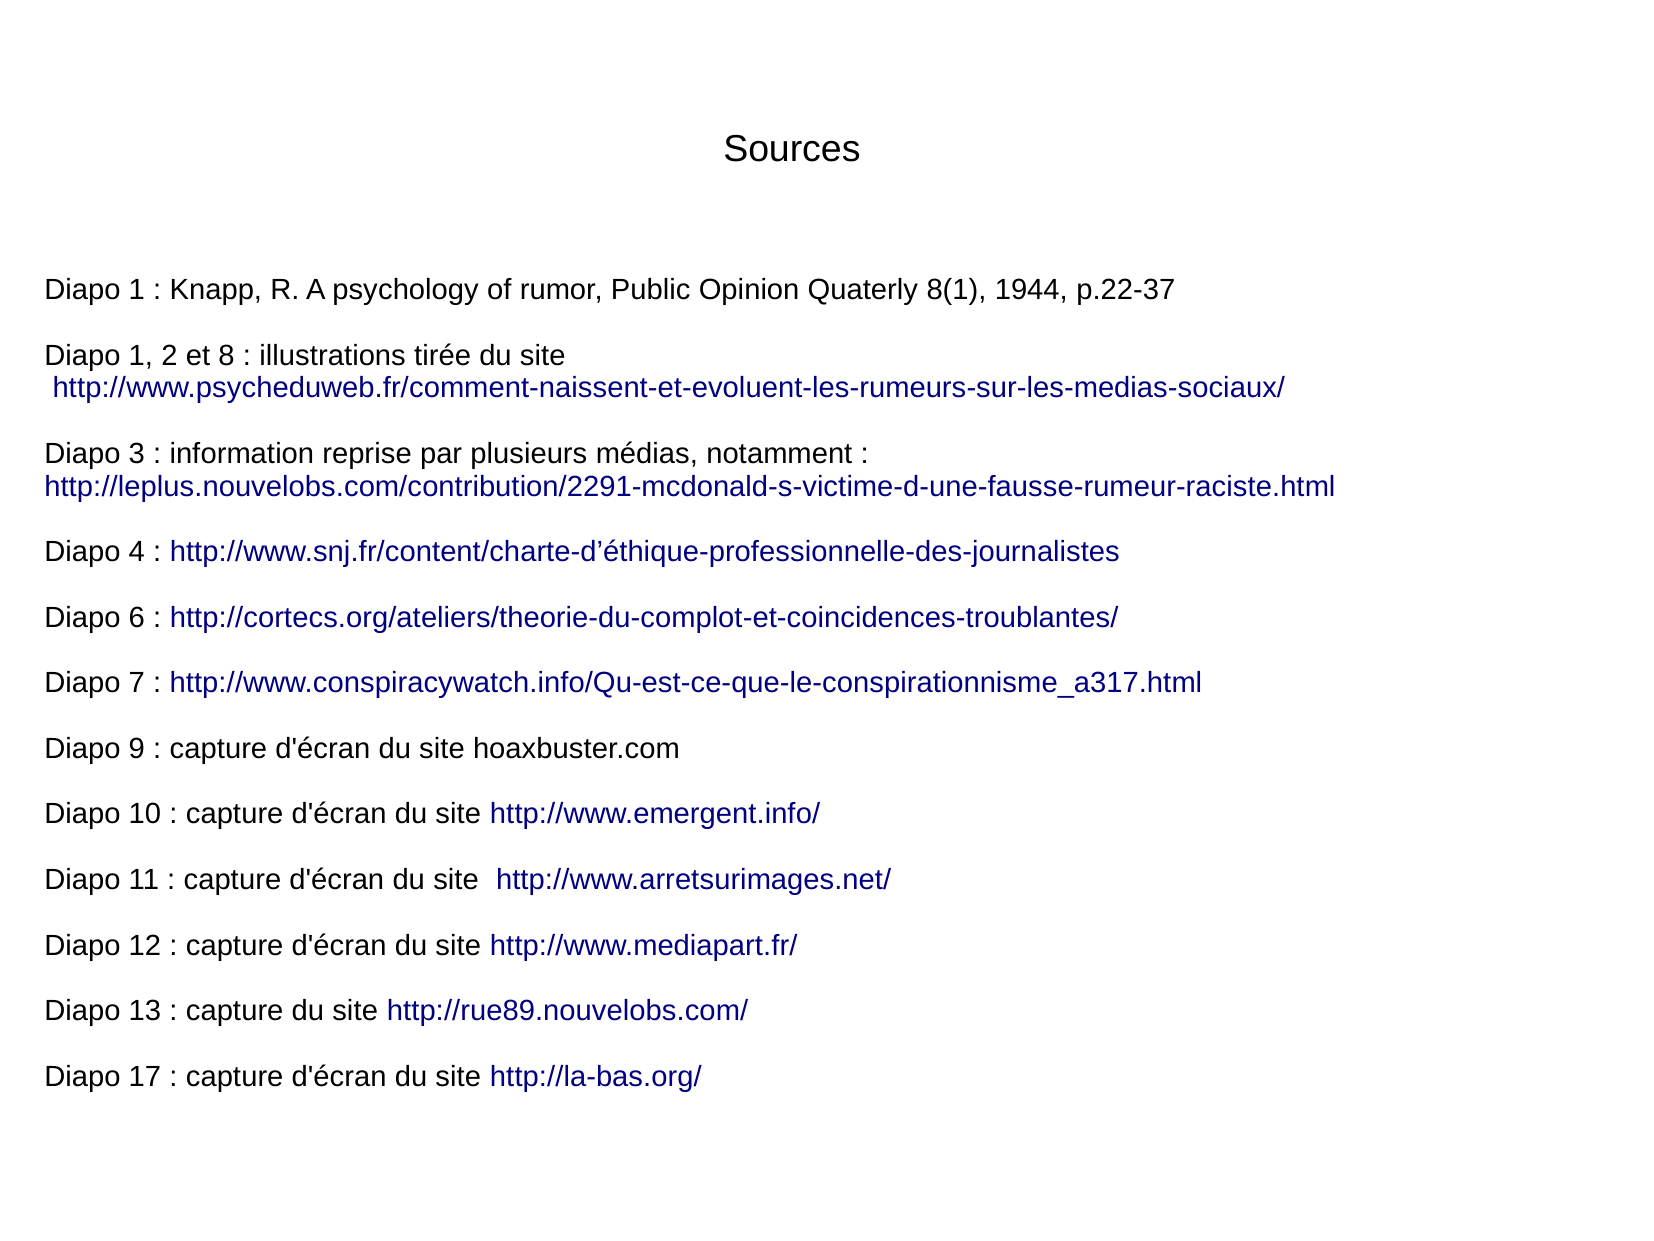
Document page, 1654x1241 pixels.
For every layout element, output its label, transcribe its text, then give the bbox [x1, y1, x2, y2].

text_box Diapo 1 : Knapp, R. A psychology of rumor, Public Opinion Quaterly 8(1), 1944, p.22-37 Diapo 1, 2 et 8 : illustrations tirée du site http://www.psycheduweb.fr/comment-naissent-et-evoluent-les-rumeurs-sur-les-medias-sociaux/ Diapo 3 : information reprise par plusieurs médias, notamment : http://leplus.nouvelobs.com/contribution/2291-mcdonald-s-victime-d-une-fausse-rumeur-raciste.html Diapo 4 : http://www.snj.fr/content/charte-d’éthique-professionnelle-des-journalistes Diapo 6 : http://cortecs.org/ateliers/theorie-du-complot-et-coincidences-troublantes/ Diapo 7 : http://www.conspiracywatch.info/Qu-est-ce-que-le-conspirationnisme_a317.html Diapo 9 : capture d'écran du site hoaxbuster.com Diapo 10 : capture d'écran du site http://www.emergent.info/ Diapo 11 : capture d'écran du site http://www.arretsurimages.net/ Diapo 12 : capture d'écran du site http://www.mediapart.fr/ Diapo 13 : capture du site http://rue89.nouvelobs.com/ Diapo 17 : capture d'écran du site http://la-bas.org/ [29, 265, 1654, 1133]
text_box Sources [708, 120, 886, 178]
